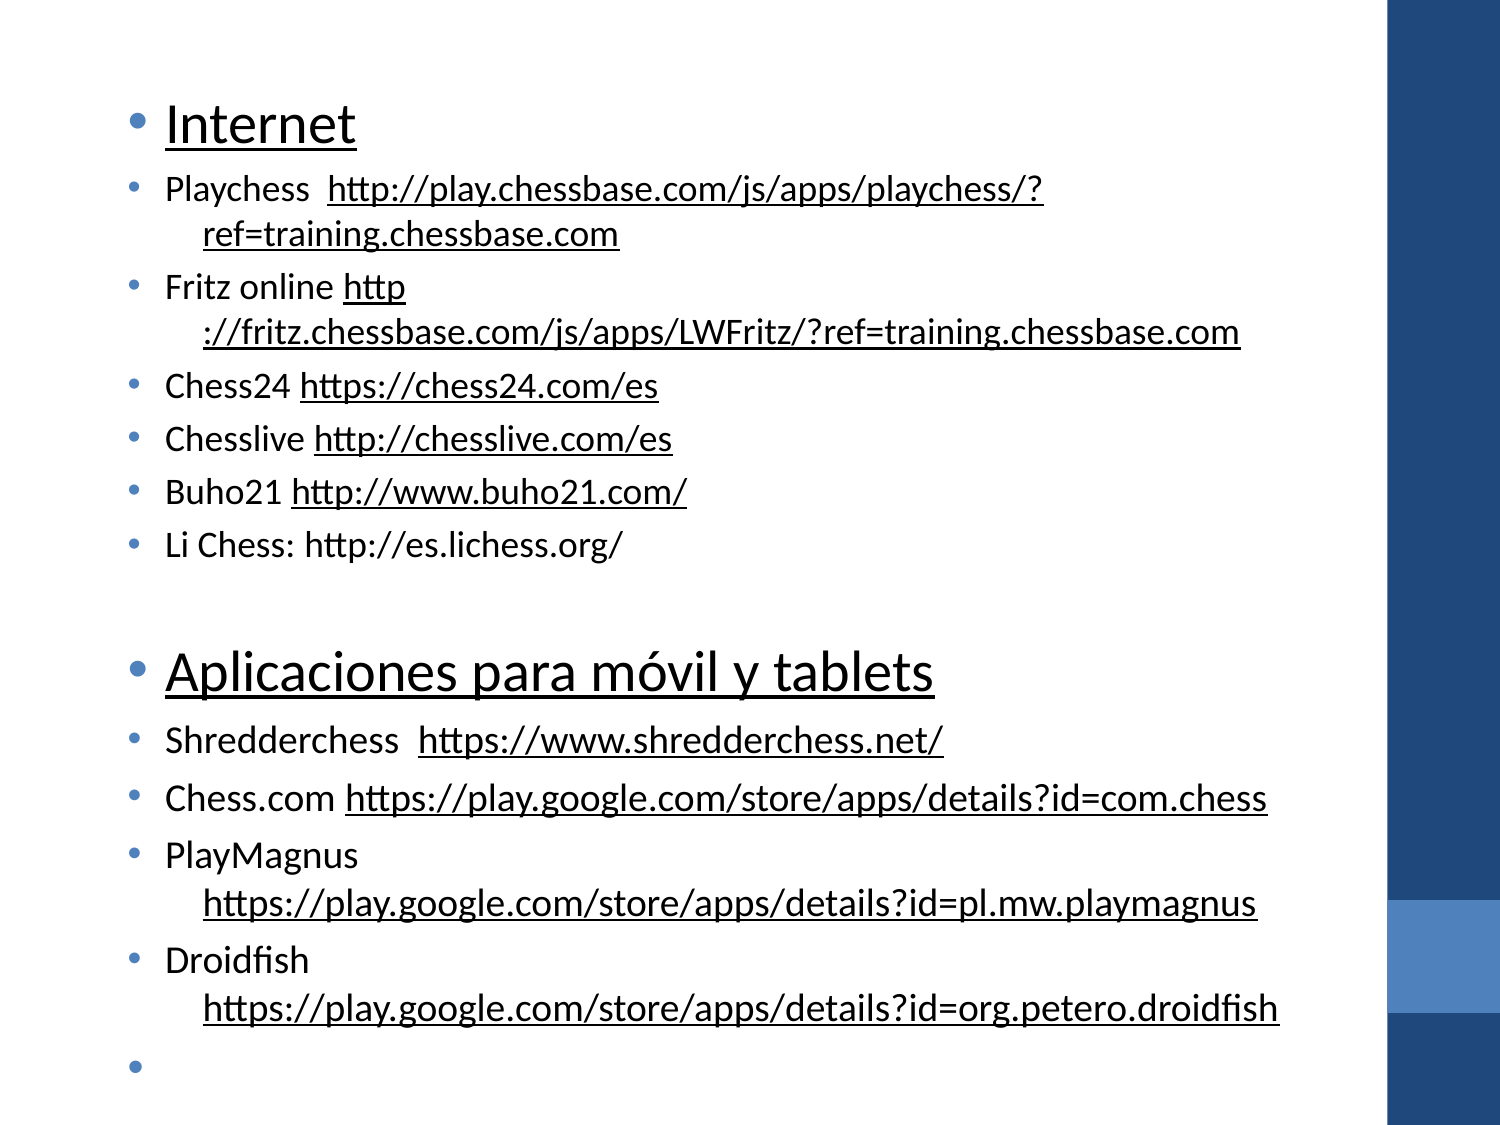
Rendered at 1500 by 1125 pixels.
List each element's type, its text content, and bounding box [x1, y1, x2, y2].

list Internet Playchess http://play.chessbase.com/js/apps/playchess/?ref=training.chessbase.com Fritz online http://fritz.chessbase.com/js/apps/LWFritz/?ref=training.chessbase.com Chess24 https://chess24.com/es Chesslive http://chesslive.com/es Buho21 http://www.buho21.com/ Li Chess: http://es.lichess.org/ Aplicaciones para móvil y tablets Shredderchess https://www.shredderchess.net/ Chess.com https://play.google.com/store/apps/details?id=com.chess PlayMagnus https://play.google.com/store/apps/details?id=pl.mw.playmagnus Droidfish https://play.google.com/store/apps/details?id=org.petero.droidfish [75, 78, 1326, 1051]
